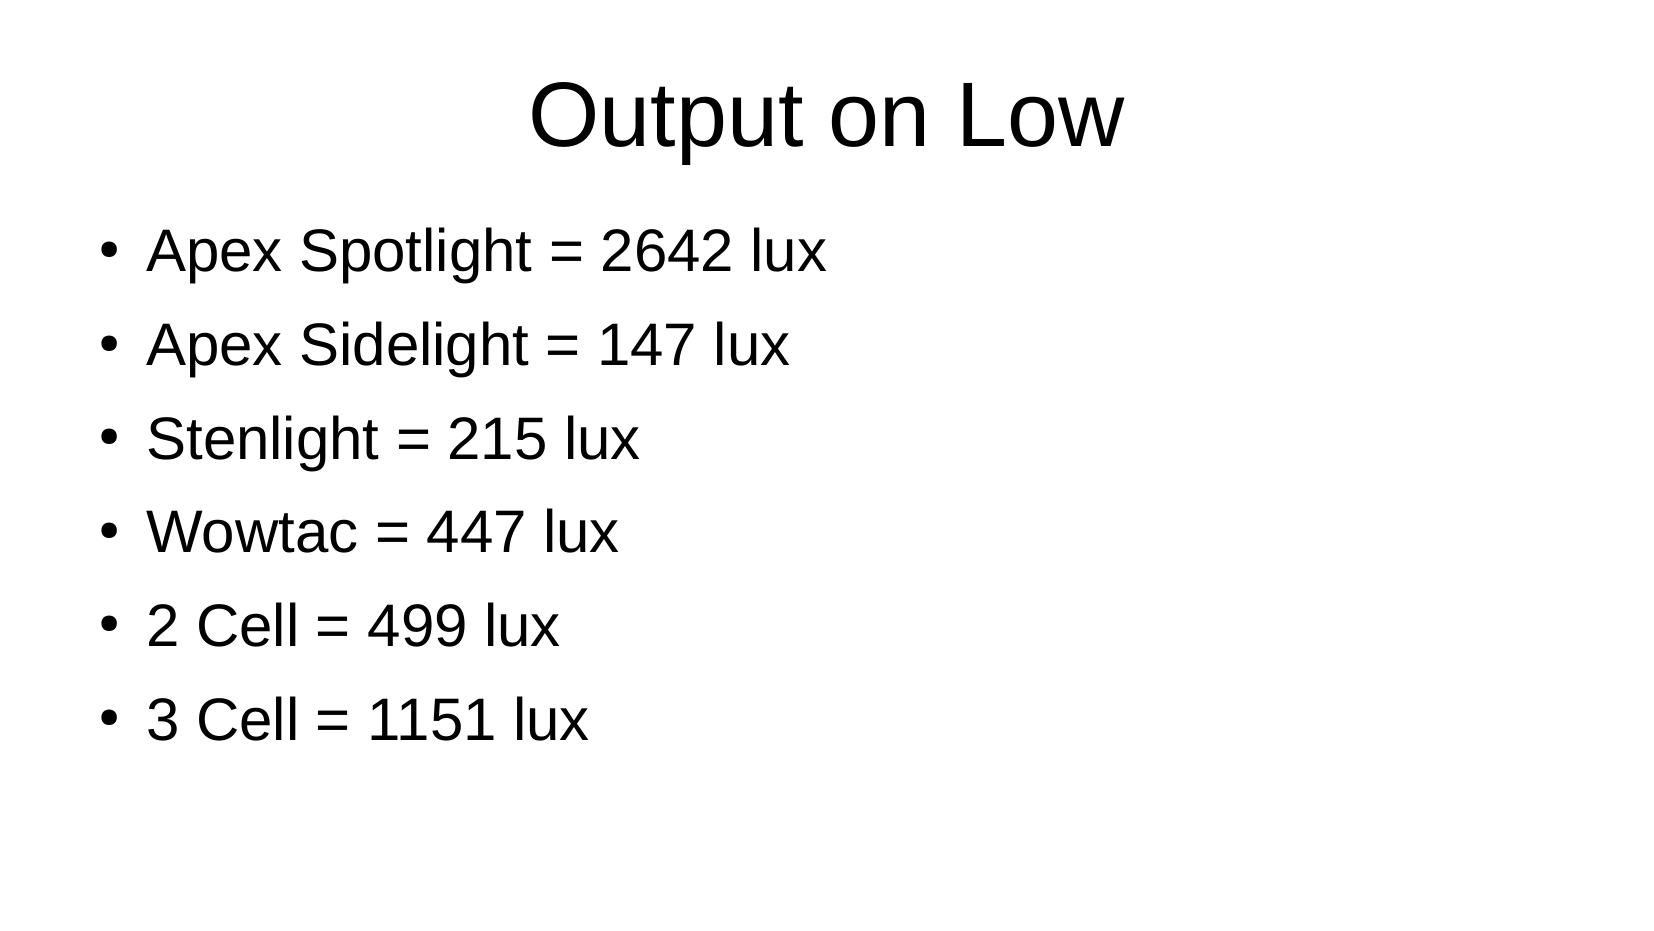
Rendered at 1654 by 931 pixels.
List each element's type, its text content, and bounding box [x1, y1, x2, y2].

list Apex Spotlight = 2642 lux Apex Sidelight = 147 lux Stenlight = 215 lux Wowtac = 447 lux 2 Cell = 499 lux 3 Cell = 1151 lux [82, 217, 1571, 758]
title Output on Low [82, 37, 1571, 193]
